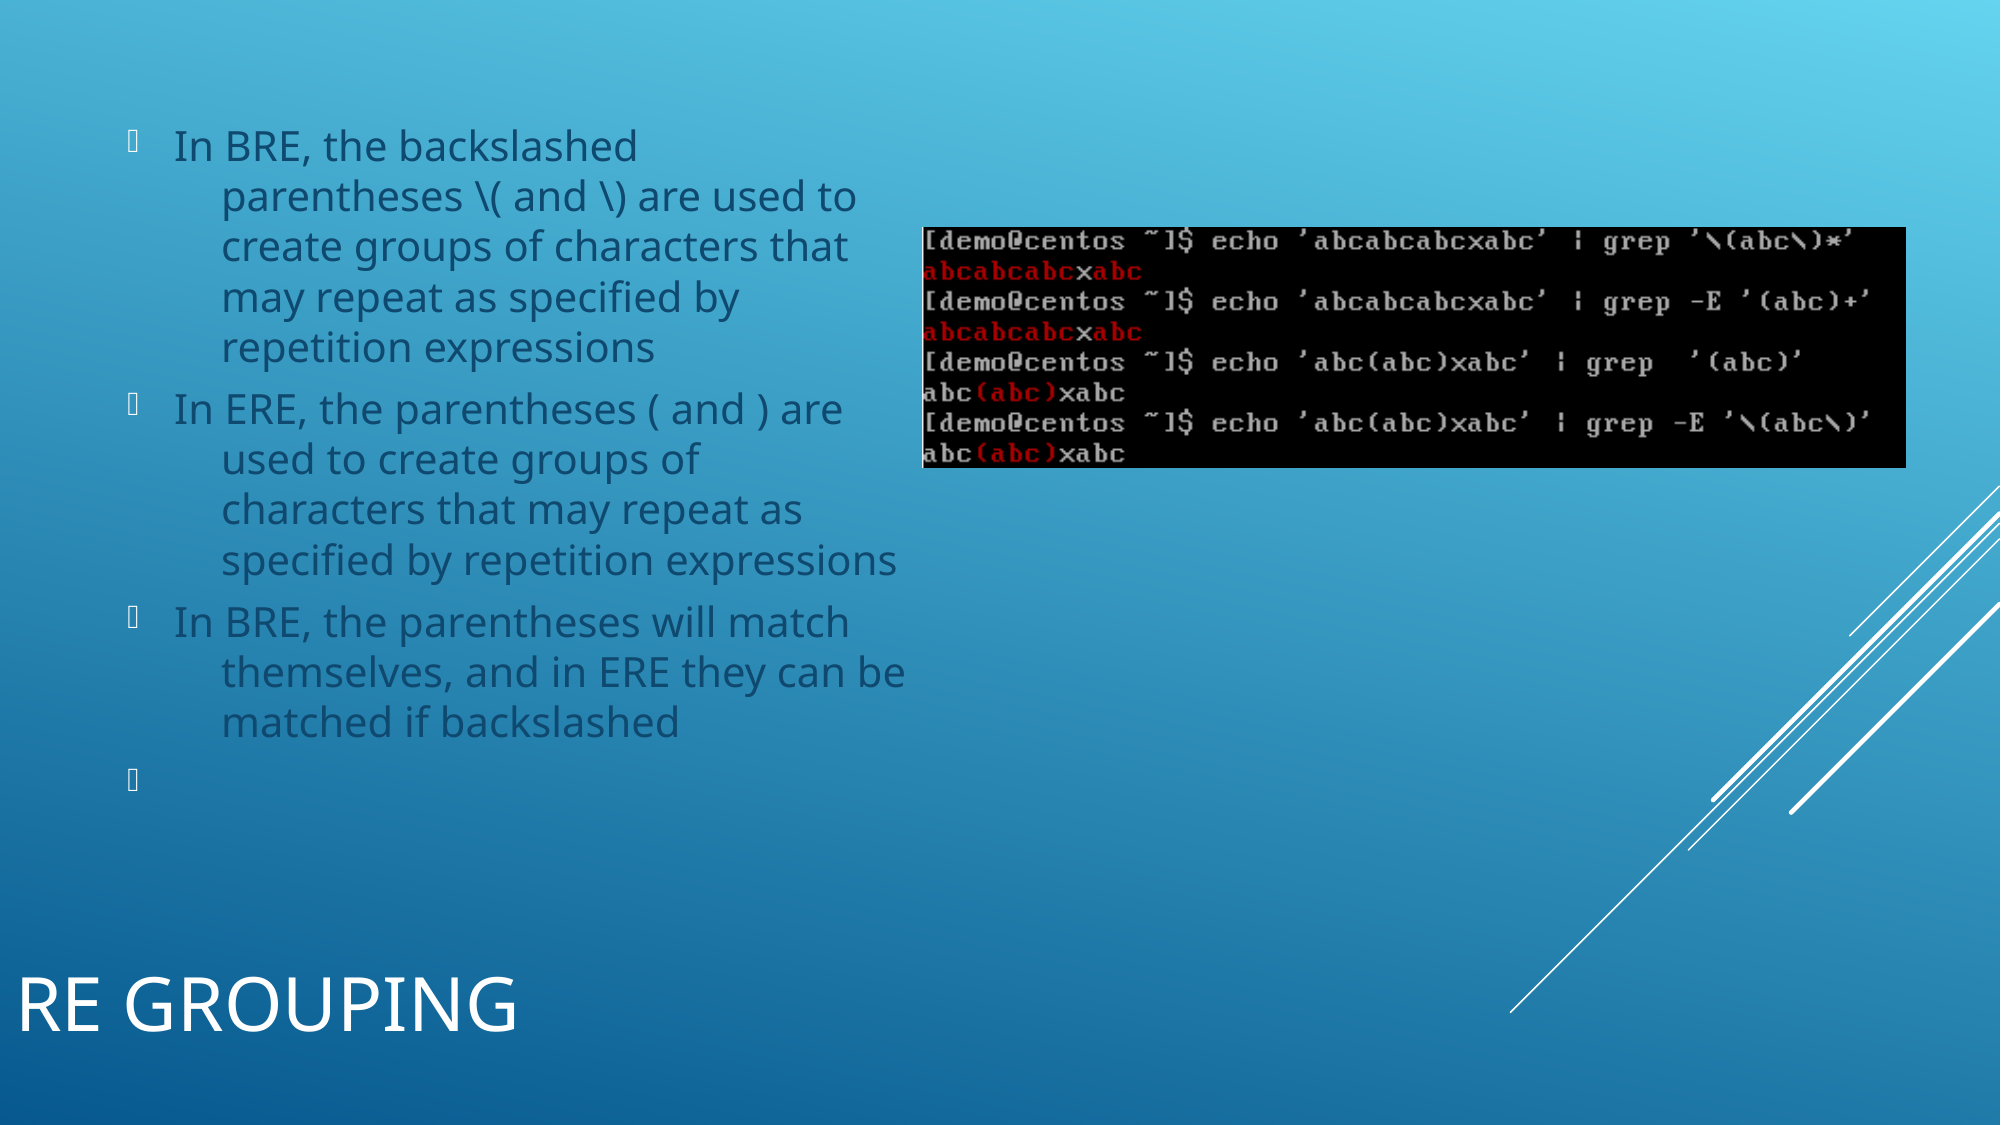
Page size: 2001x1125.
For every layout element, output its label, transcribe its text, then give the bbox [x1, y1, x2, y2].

list In BRE, the backslashed parentheses \( and \) are used to create groups of characters that may repeat as specified by repetition expressions In ERE, the parentheses ( and ) are used to create groups of characters that may repeat as specified by repetition expressions In BRE, the parentheses will match themselves, and in ERE they can be matched if backslashed [112, 112, 923, 789]
title re grouping [0, 877, 1401, 1125]
picture [922, 227, 1906, 468]
